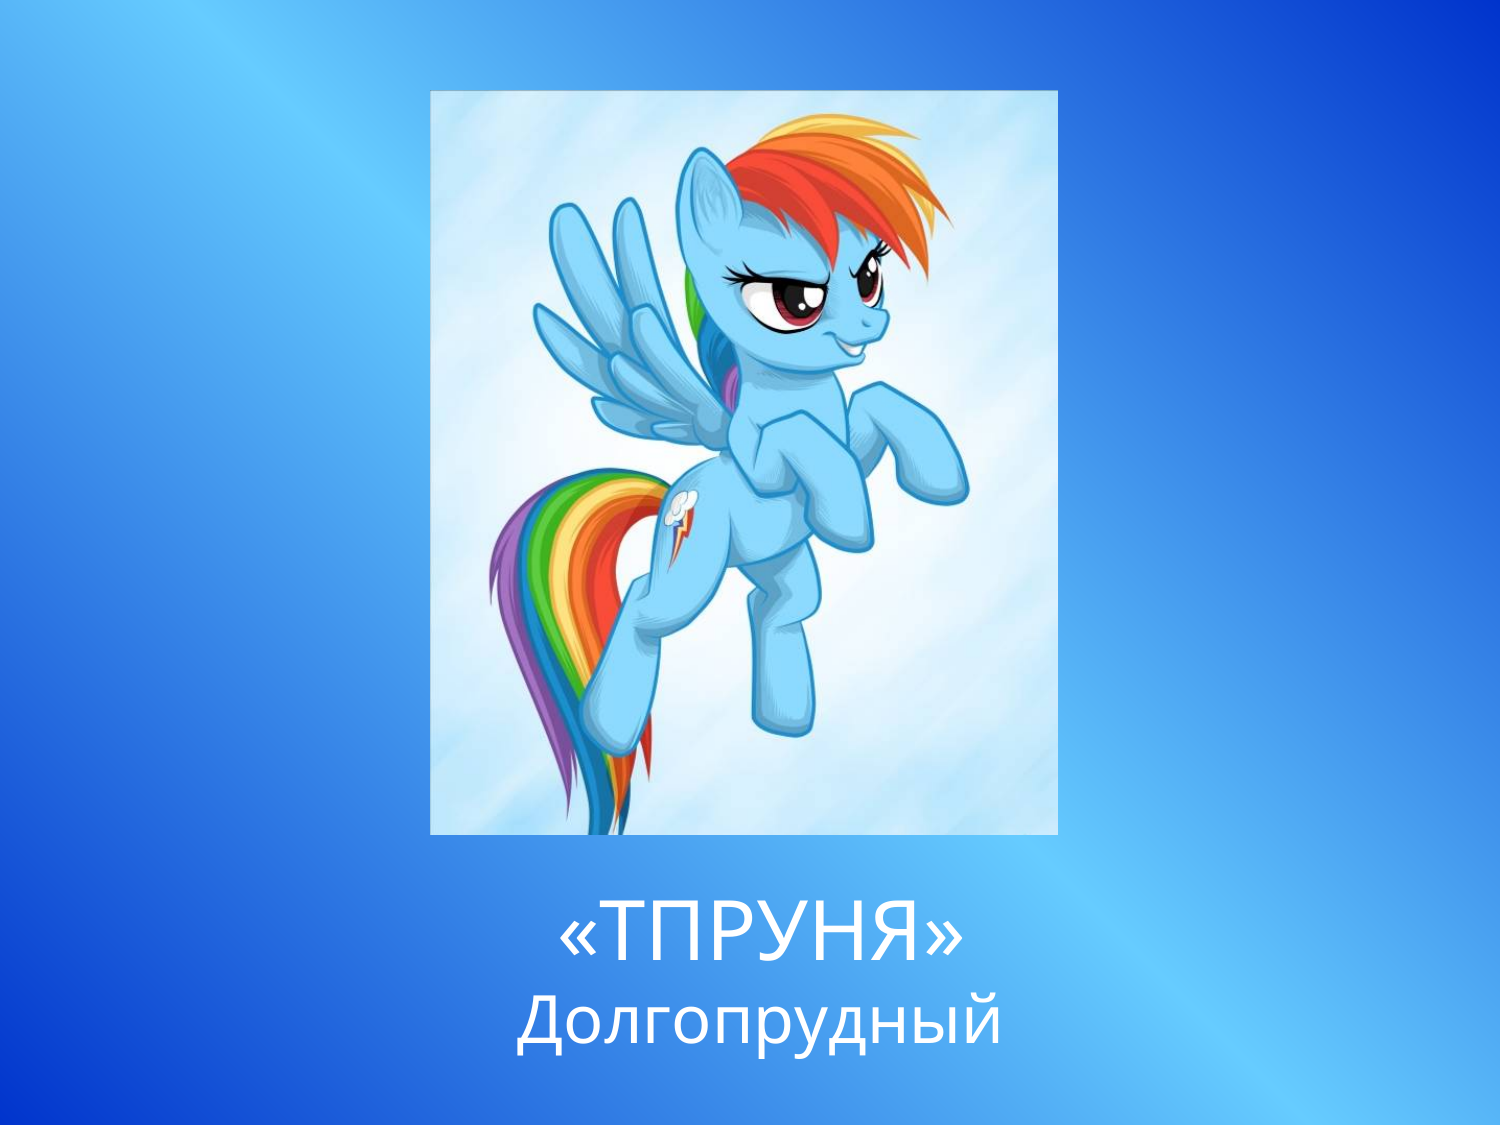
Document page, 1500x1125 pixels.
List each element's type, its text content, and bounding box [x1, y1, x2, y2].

picture [430, 90, 1058, 835]
text_box «ТПРУНЯ» Долгопрудный [123, 846, 1399, 1088]
